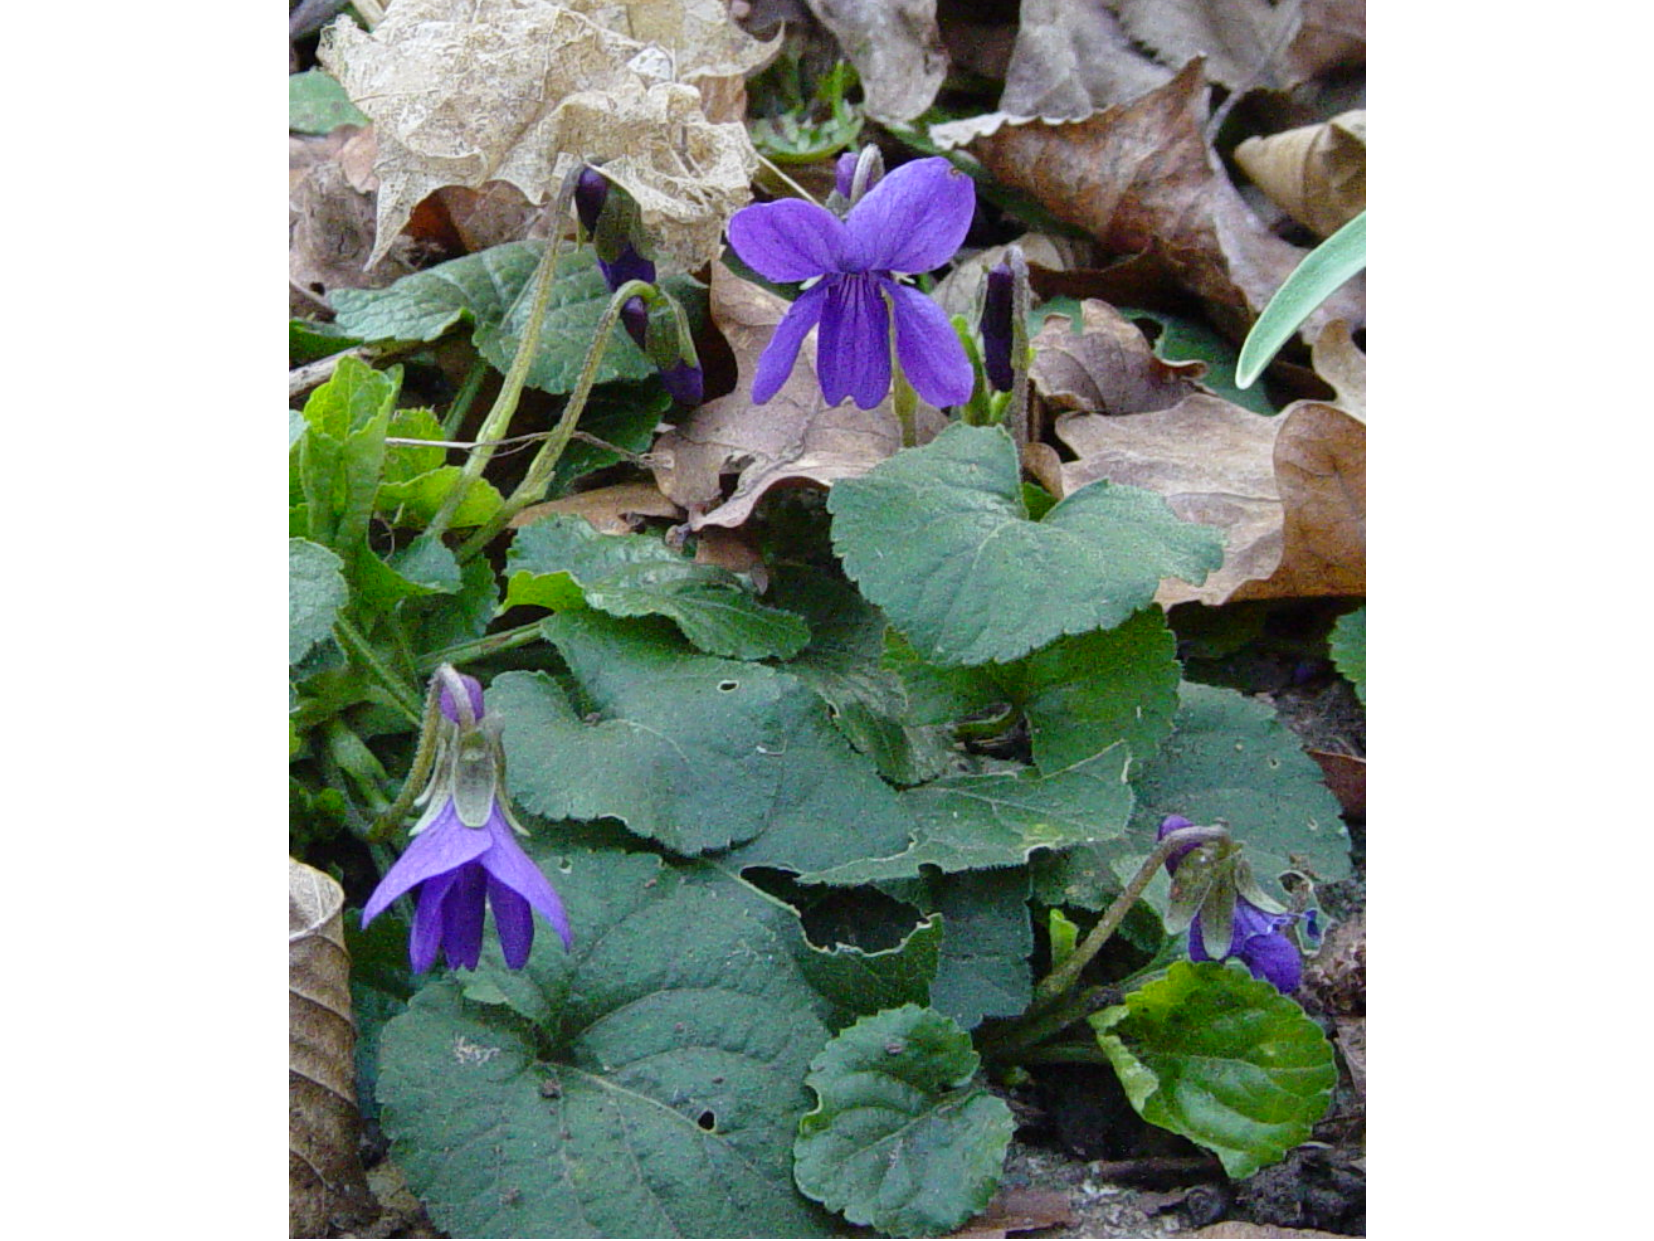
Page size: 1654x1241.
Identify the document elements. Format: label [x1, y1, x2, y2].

picture [289, 0, 1366, 1240]
